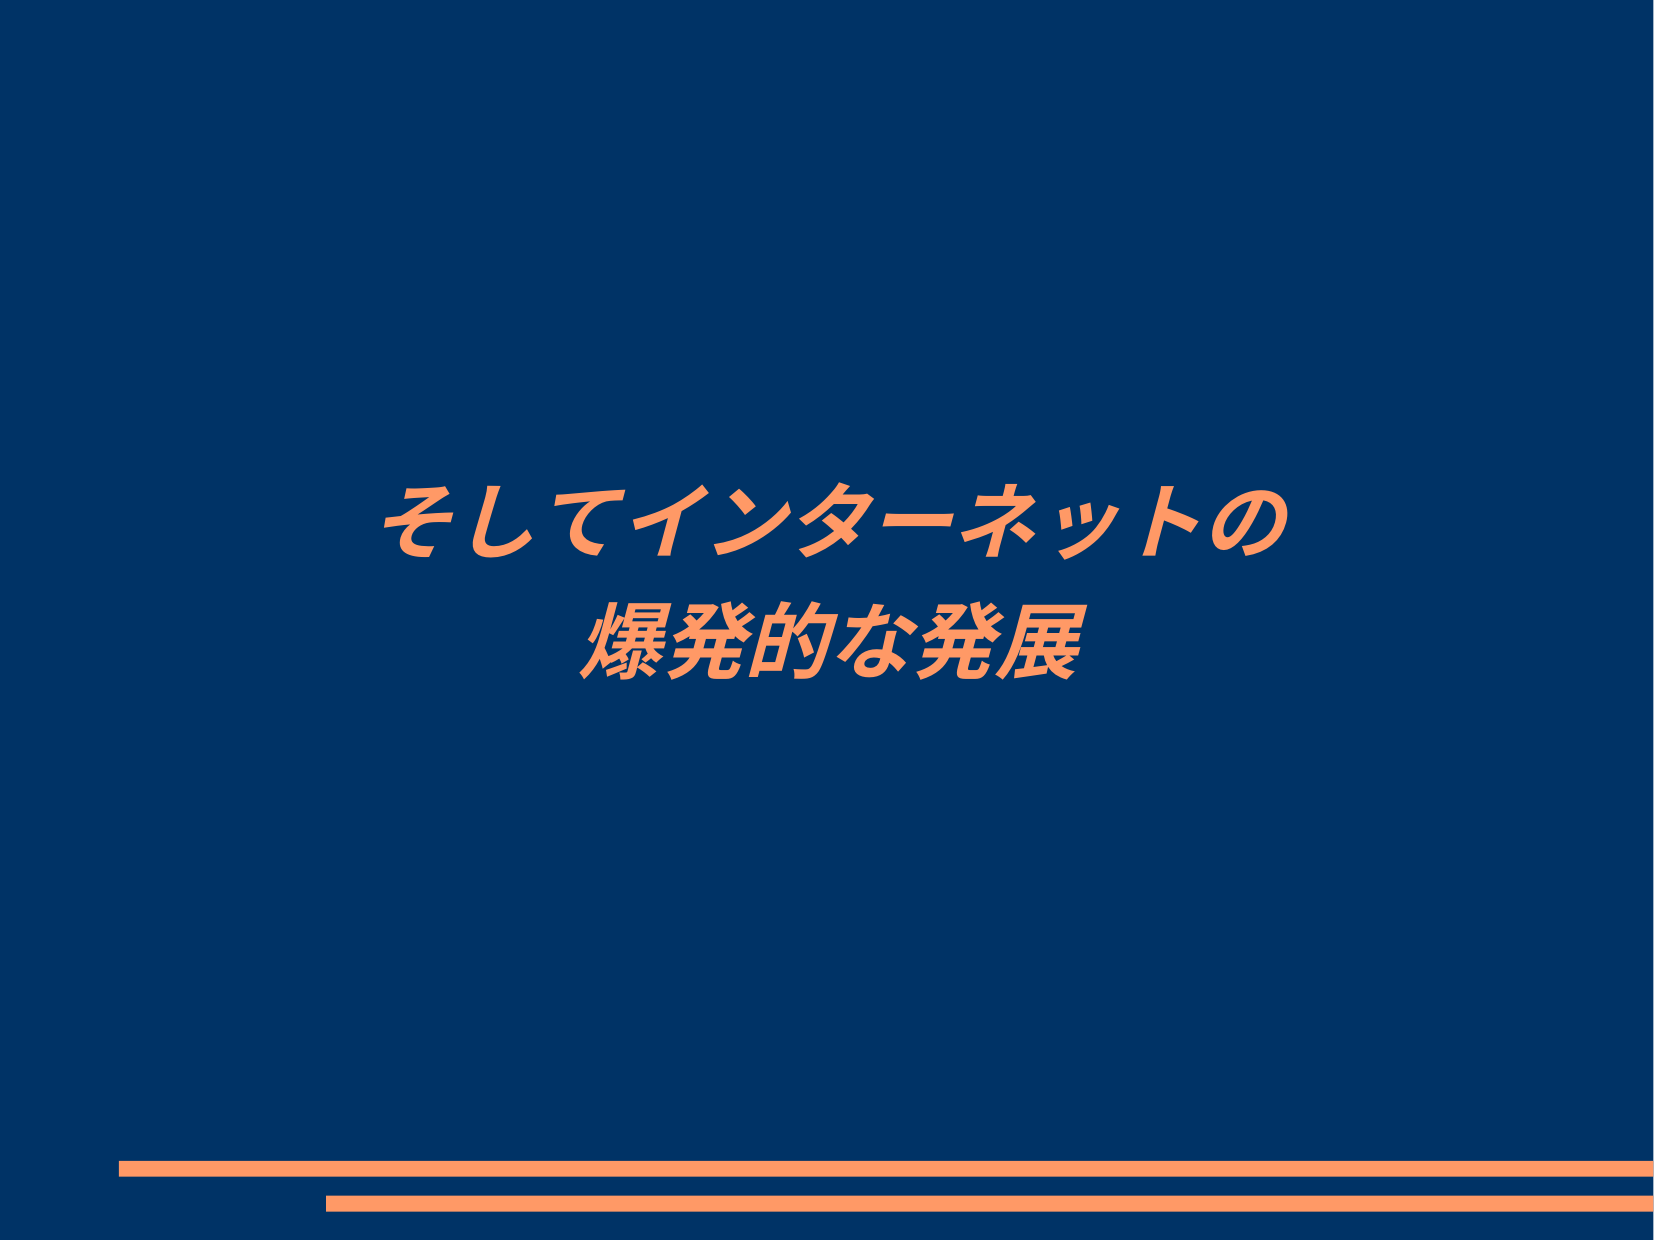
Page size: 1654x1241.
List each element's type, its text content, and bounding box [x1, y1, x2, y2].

title そしてインターネットの 爆発的な発展 [121, 458, 1534, 694]
